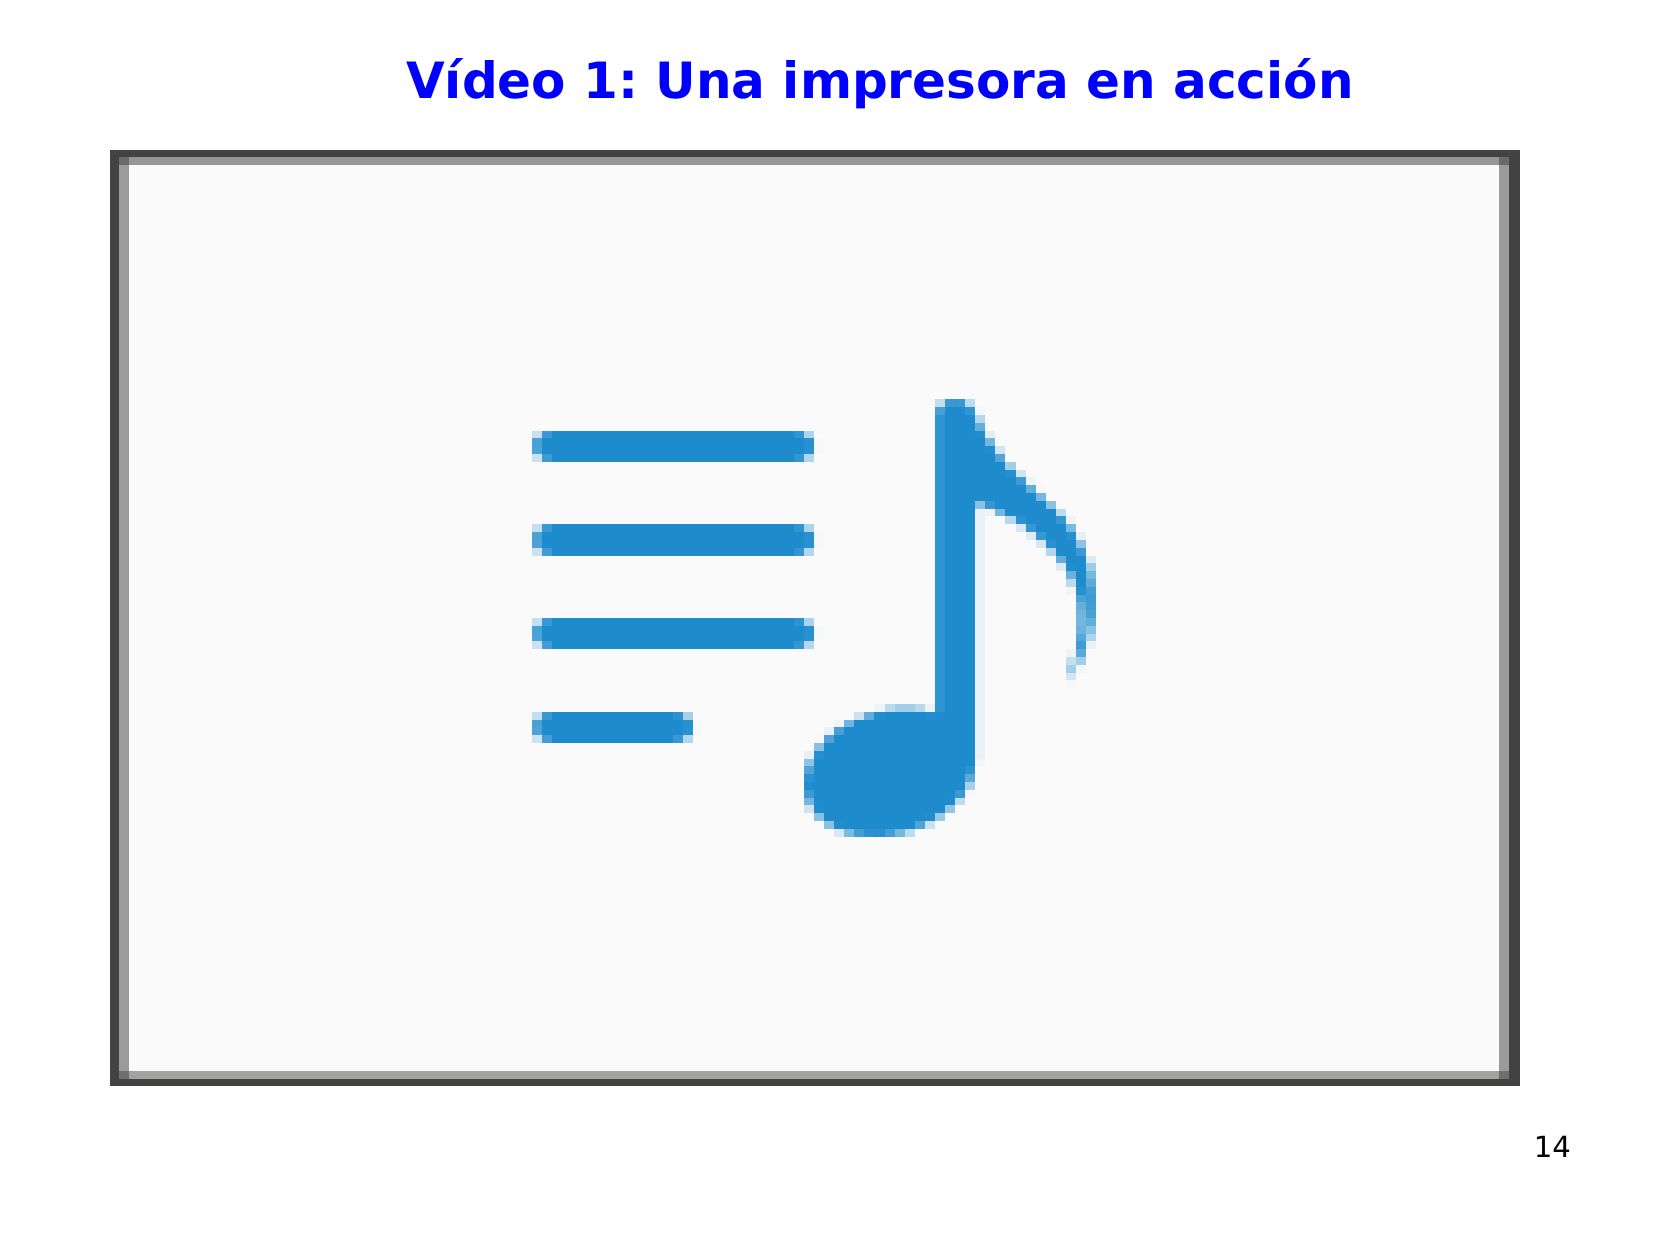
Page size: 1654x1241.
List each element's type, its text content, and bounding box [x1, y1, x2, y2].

text_box [108, 149, 1521, 1087]
text_box Vídeo 1: Una impresora en acción [391, 44, 1370, 118]
